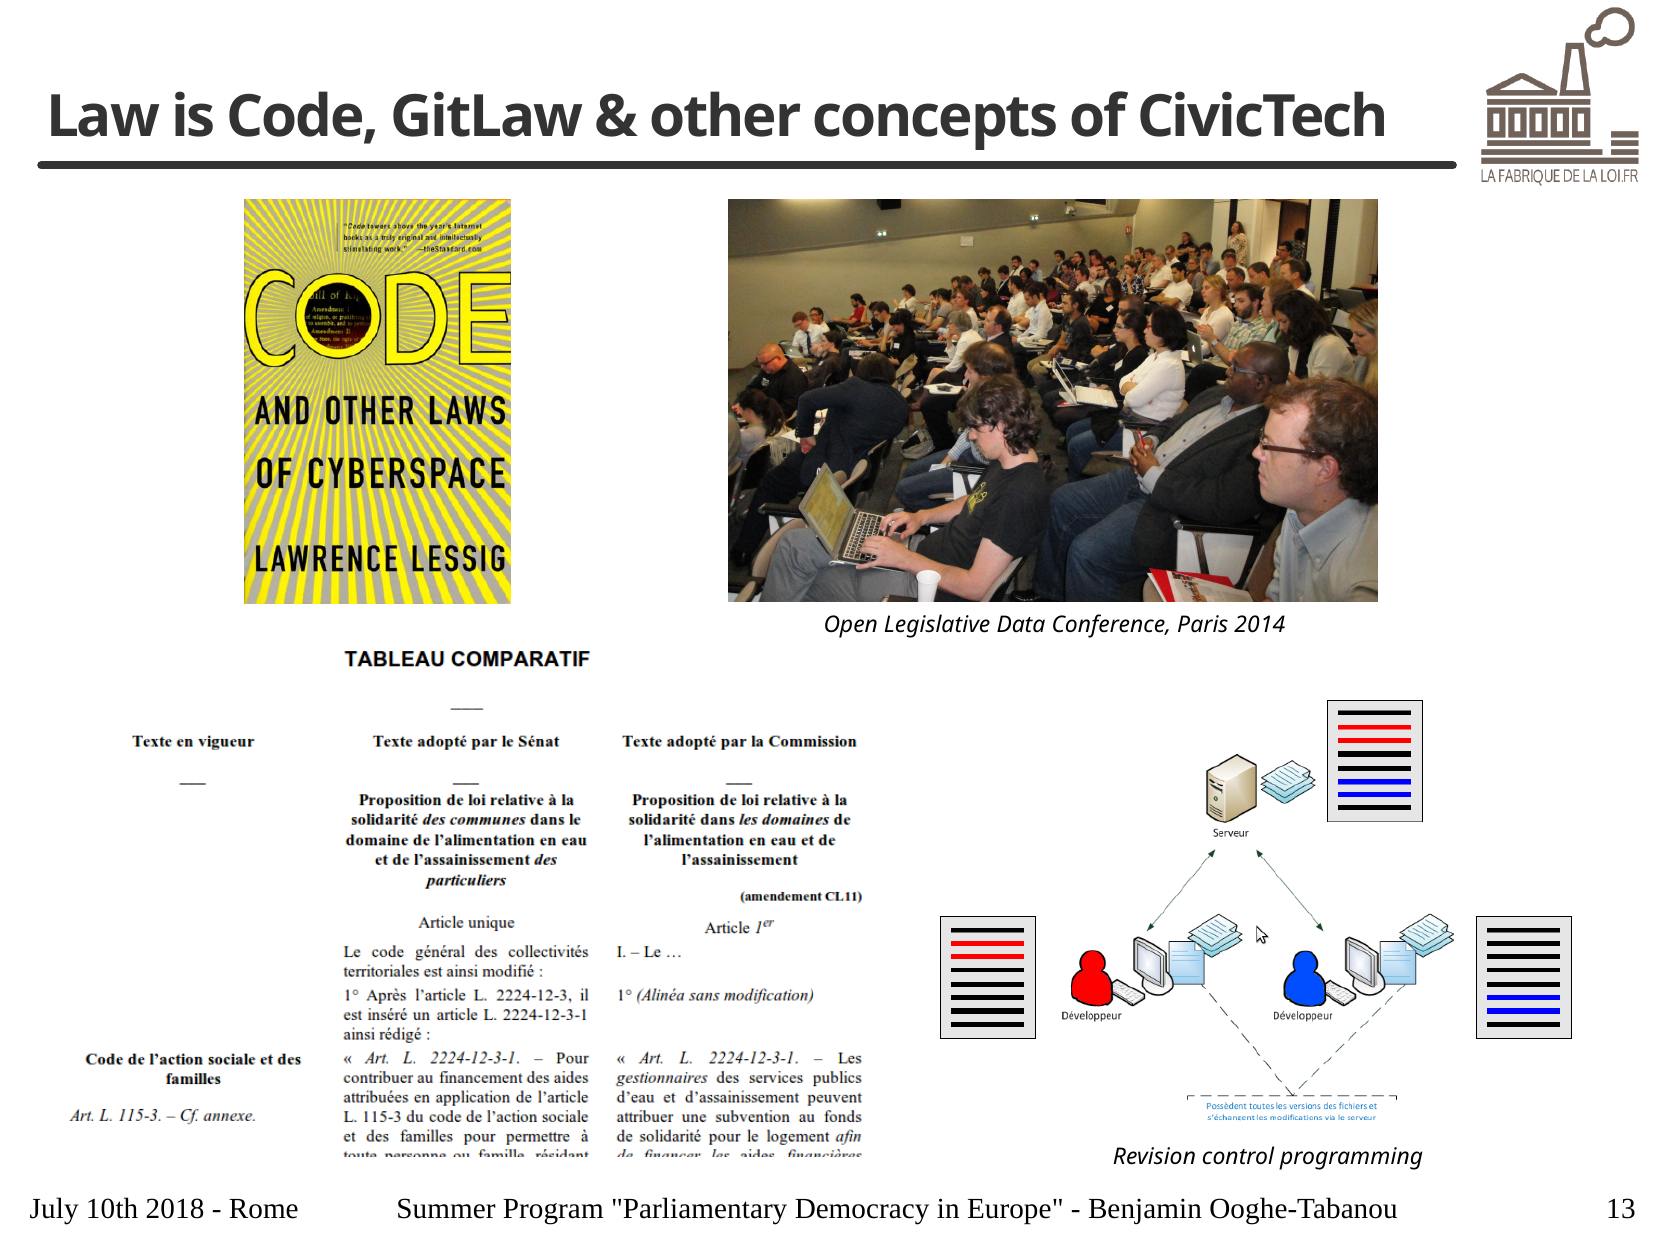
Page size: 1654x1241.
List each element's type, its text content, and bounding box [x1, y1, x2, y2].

picture [41, 637, 878, 1157]
title Law is Code, GitLaw & other concepts of CivicTech [29, 37, 1518, 189]
picture [244, 199, 511, 604]
text_box Open Legislative Data Conference, Paris 2014 [743, 600, 1367, 641]
picture [923, 674, 1591, 1154]
text_box Revision control programming [956, 1132, 1580, 1173]
picture [728, 199, 1378, 602]
picture [1464, 0, 1654, 189]
